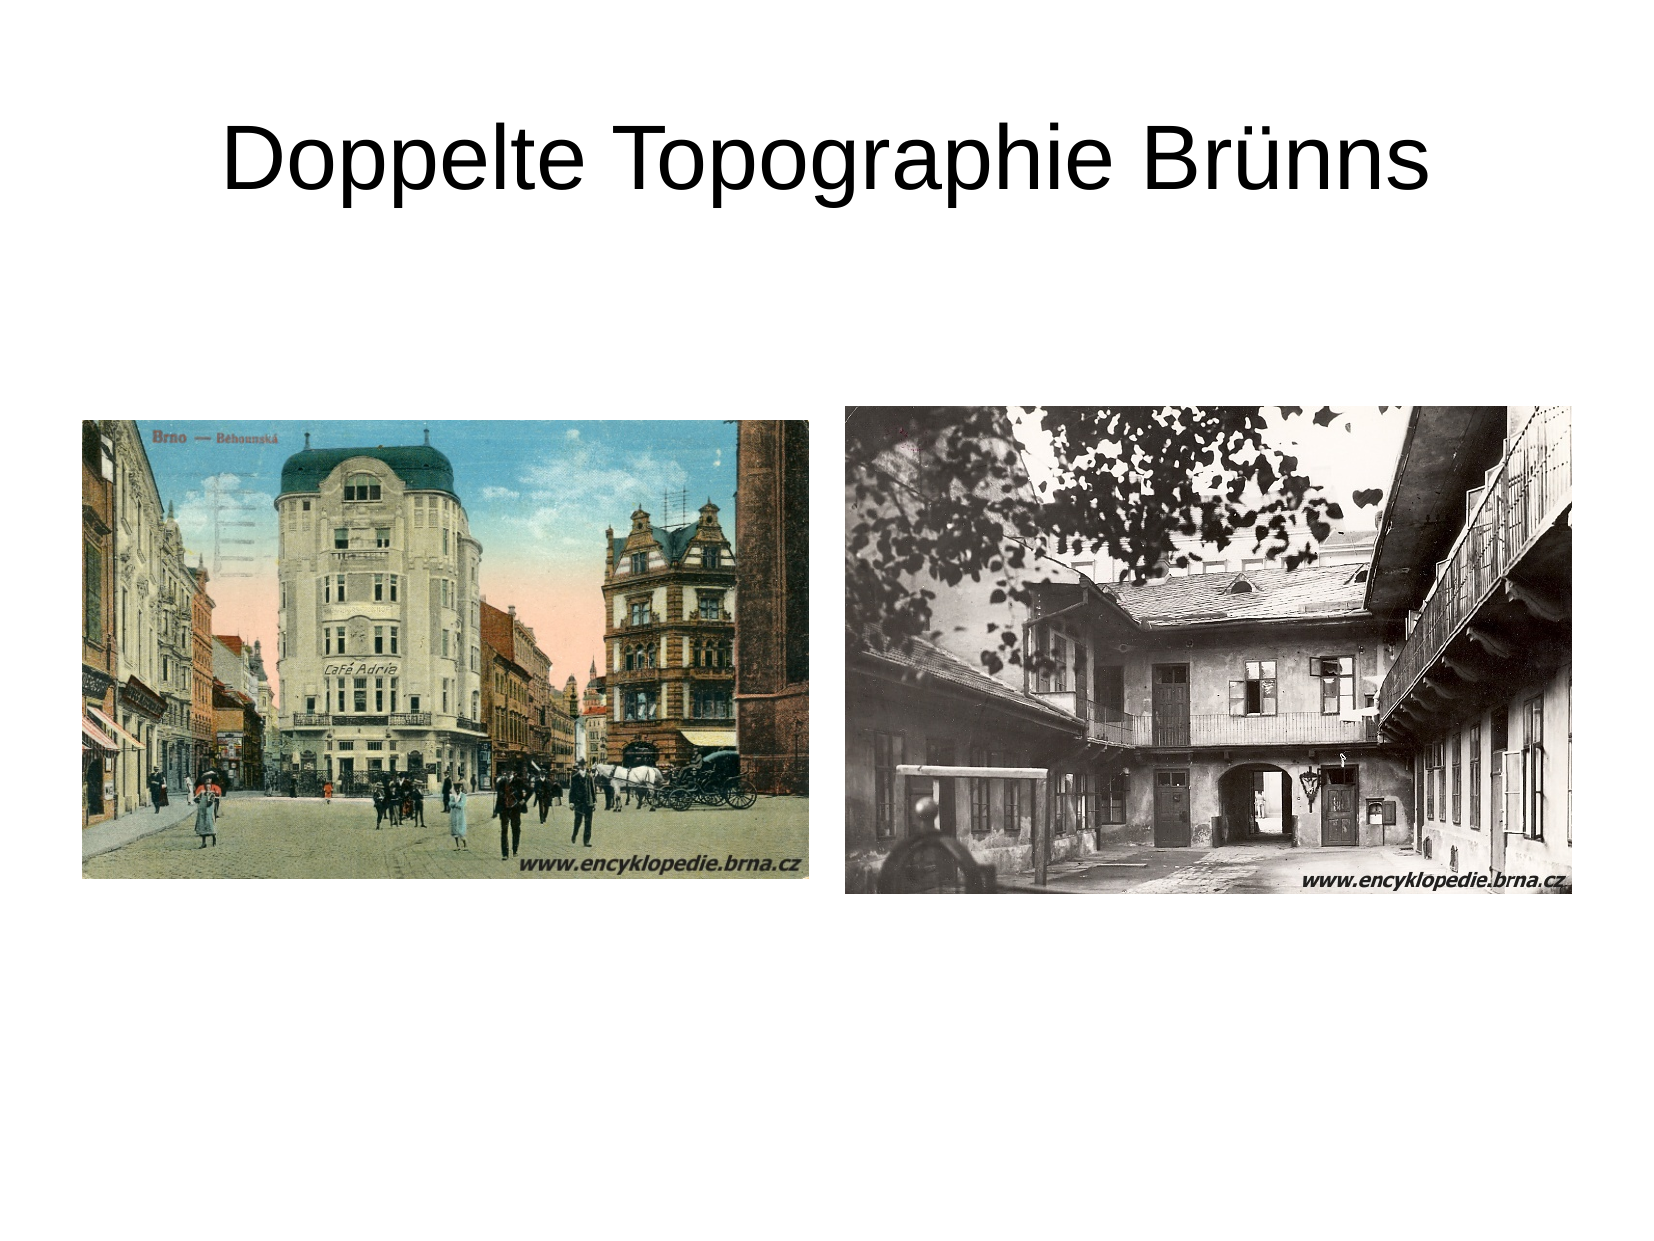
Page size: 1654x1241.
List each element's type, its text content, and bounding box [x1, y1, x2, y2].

picture [82, 420, 809, 879]
picture [845, 406, 1572, 894]
title Doppelte Topographie Brünns [82, 49, 1571, 257]
